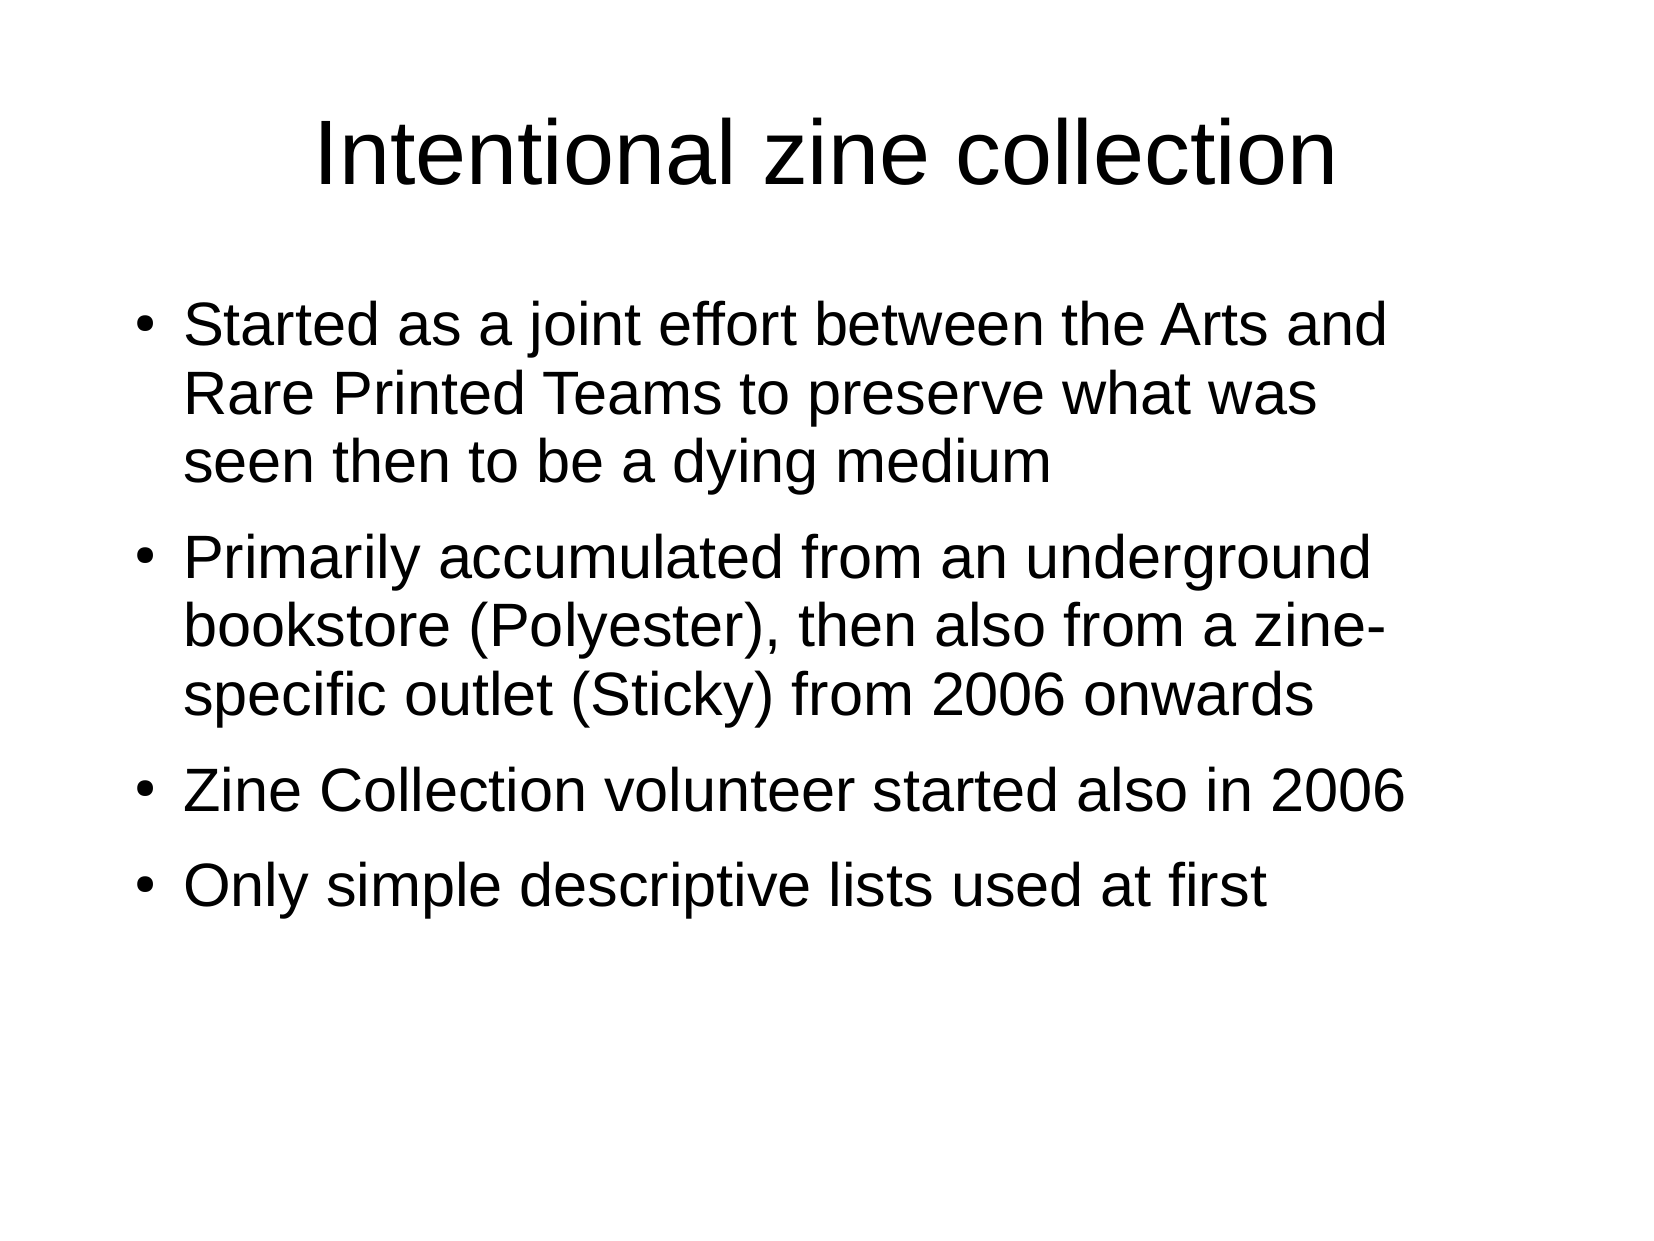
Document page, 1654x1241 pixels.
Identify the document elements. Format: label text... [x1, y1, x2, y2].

list Started as a joint effort between the Arts and Rare Printed Teams to preserve what was seen then to be a dying medium Primarily accumulated from an underground bookstore (Polyester), then also from a zine-specific outlet (Sticky) from 2006 onwards Zine Collection volunteer started also in 2006 Only simple descriptive lists used at first [118, 290, 1447, 1004]
title Intentional zine collection [82, 49, 1571, 257]
